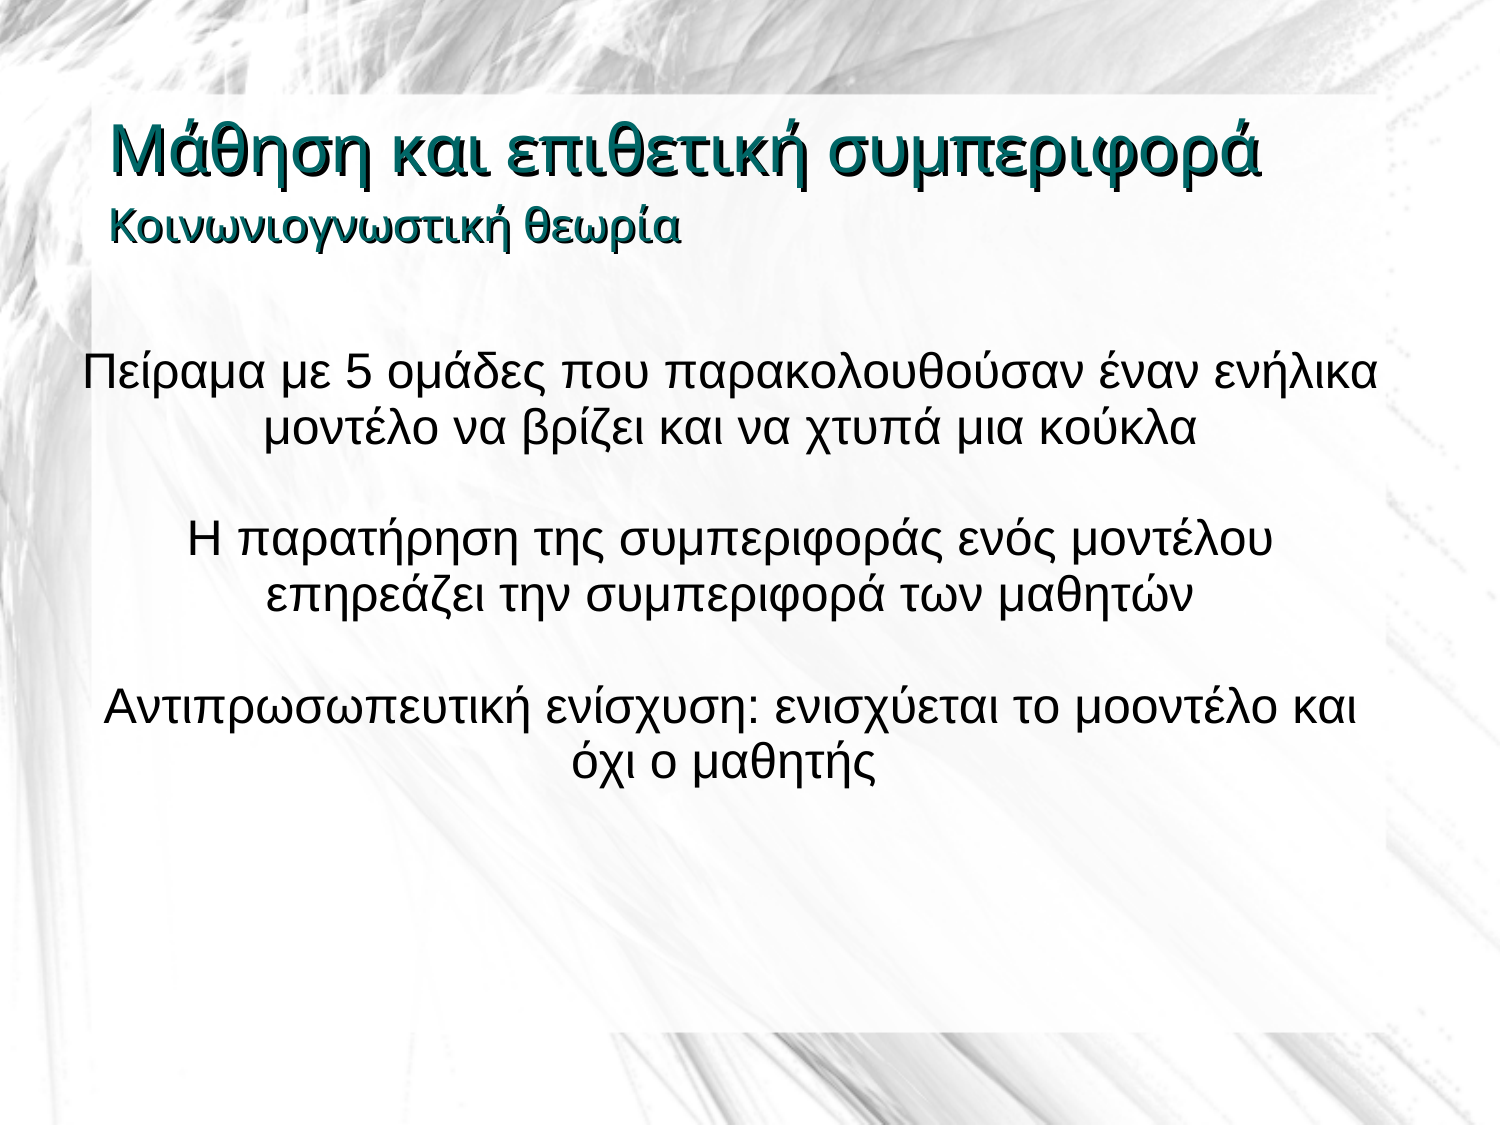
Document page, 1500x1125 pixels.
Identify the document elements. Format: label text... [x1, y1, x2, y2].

subtitle Πείραμα με 5 ομάδες που παρακολουθούσαν έναν ενήλικα μοντέλο να βρίζει και να χτυπά μια κούκλα Η παρατήρηση της συμπεριφοράς ενός μοντέλου επηρεάζει την συμπεριφορά των μαθητών Αντιπρωσωπευτική ενίσχυση: ενισχύεται το μοοντέλο και όχι ο μαθητής [71, 290, 1390, 843]
title Μάθηση και επιθετική συμπεριφορά Κοινωνιογνωστική θεωρία [107, 109, 1367, 247]
picture [0, 0, 1500, 1125]
